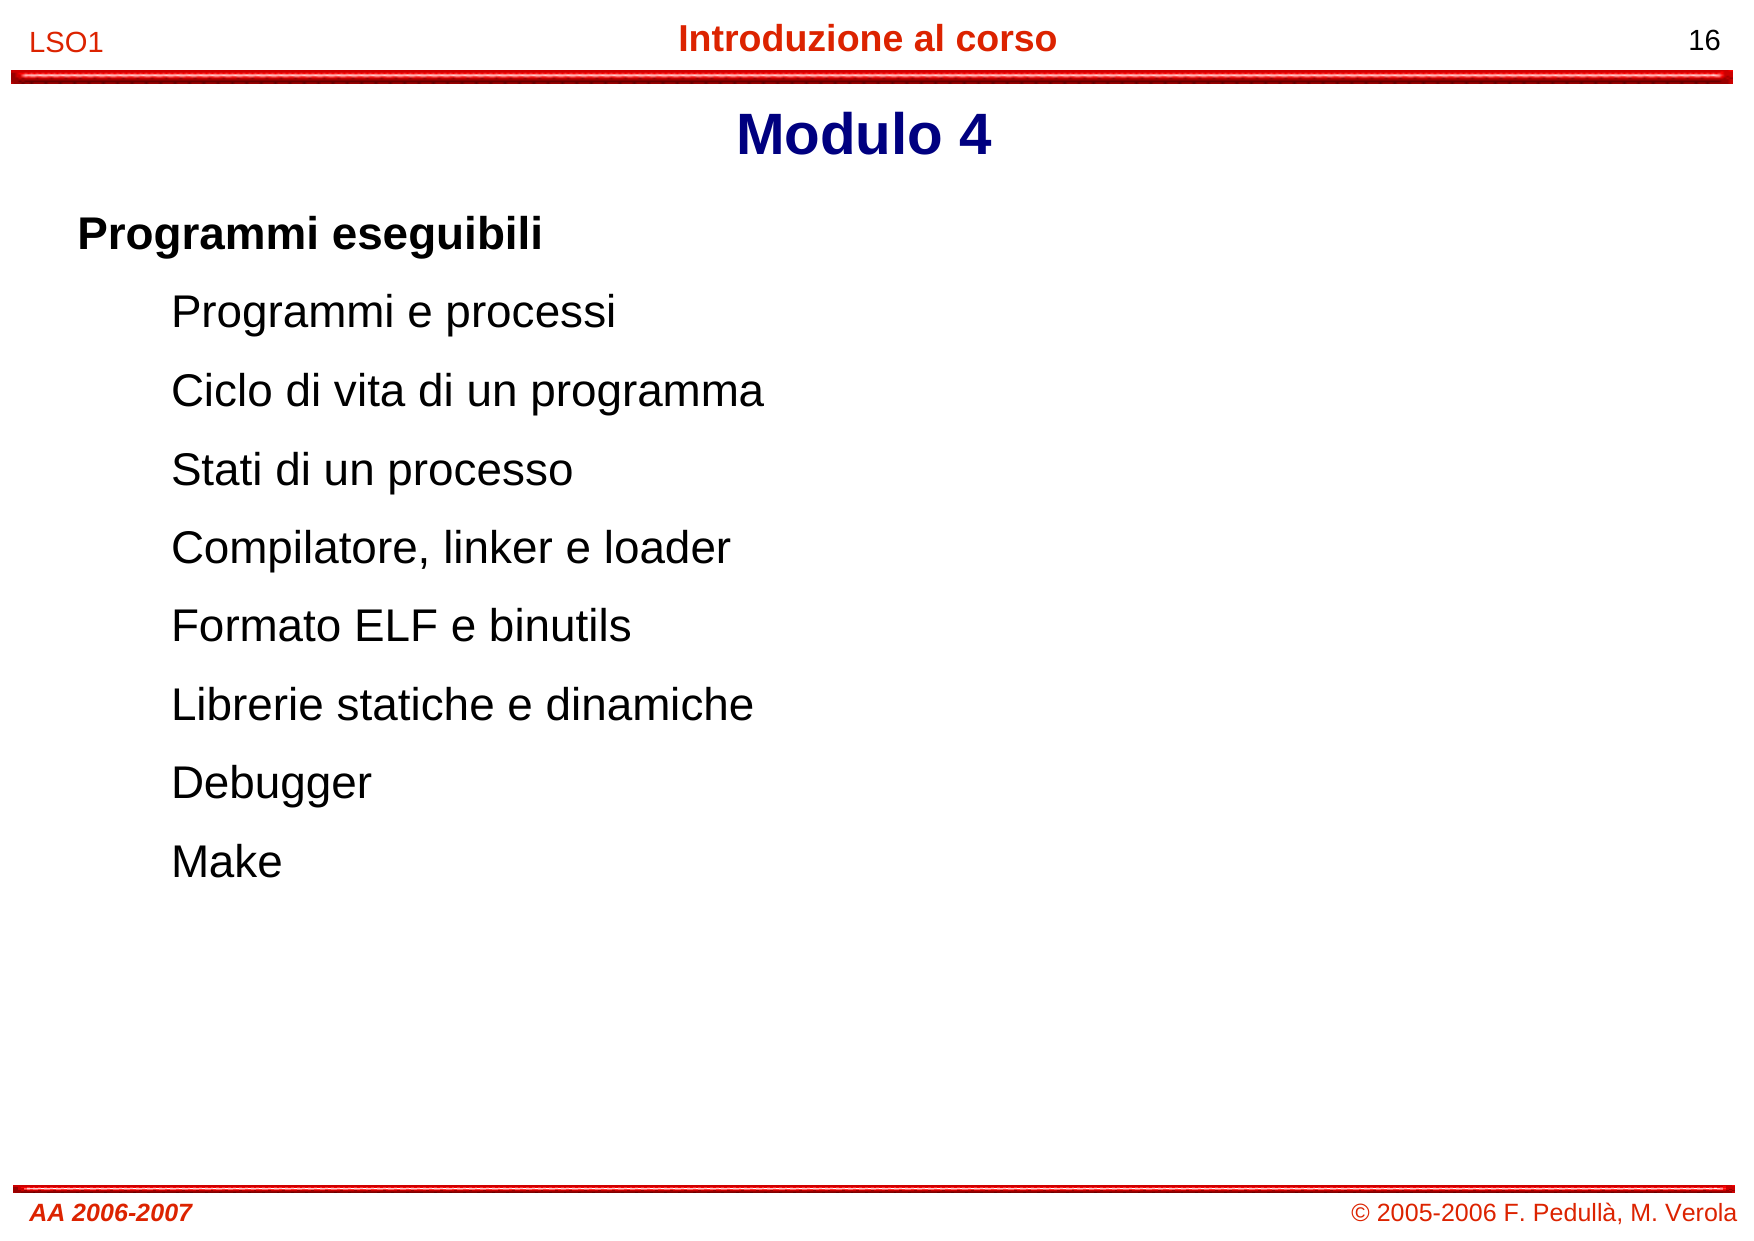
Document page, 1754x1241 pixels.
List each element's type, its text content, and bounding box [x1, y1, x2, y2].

list Programmi eseguibili Programmi e processi Ciclo di vita di un programma Stati di un processo Compilatore, linker e loader Formato ELF e binutils Librerie statiche e dinamiche Debugger Make [77, 204, 1669, 1060]
text_box Modulo 4 [392, 98, 1336, 187]
picture [13, 1185, 1735, 1193]
picture [11, 70, 1733, 84]
